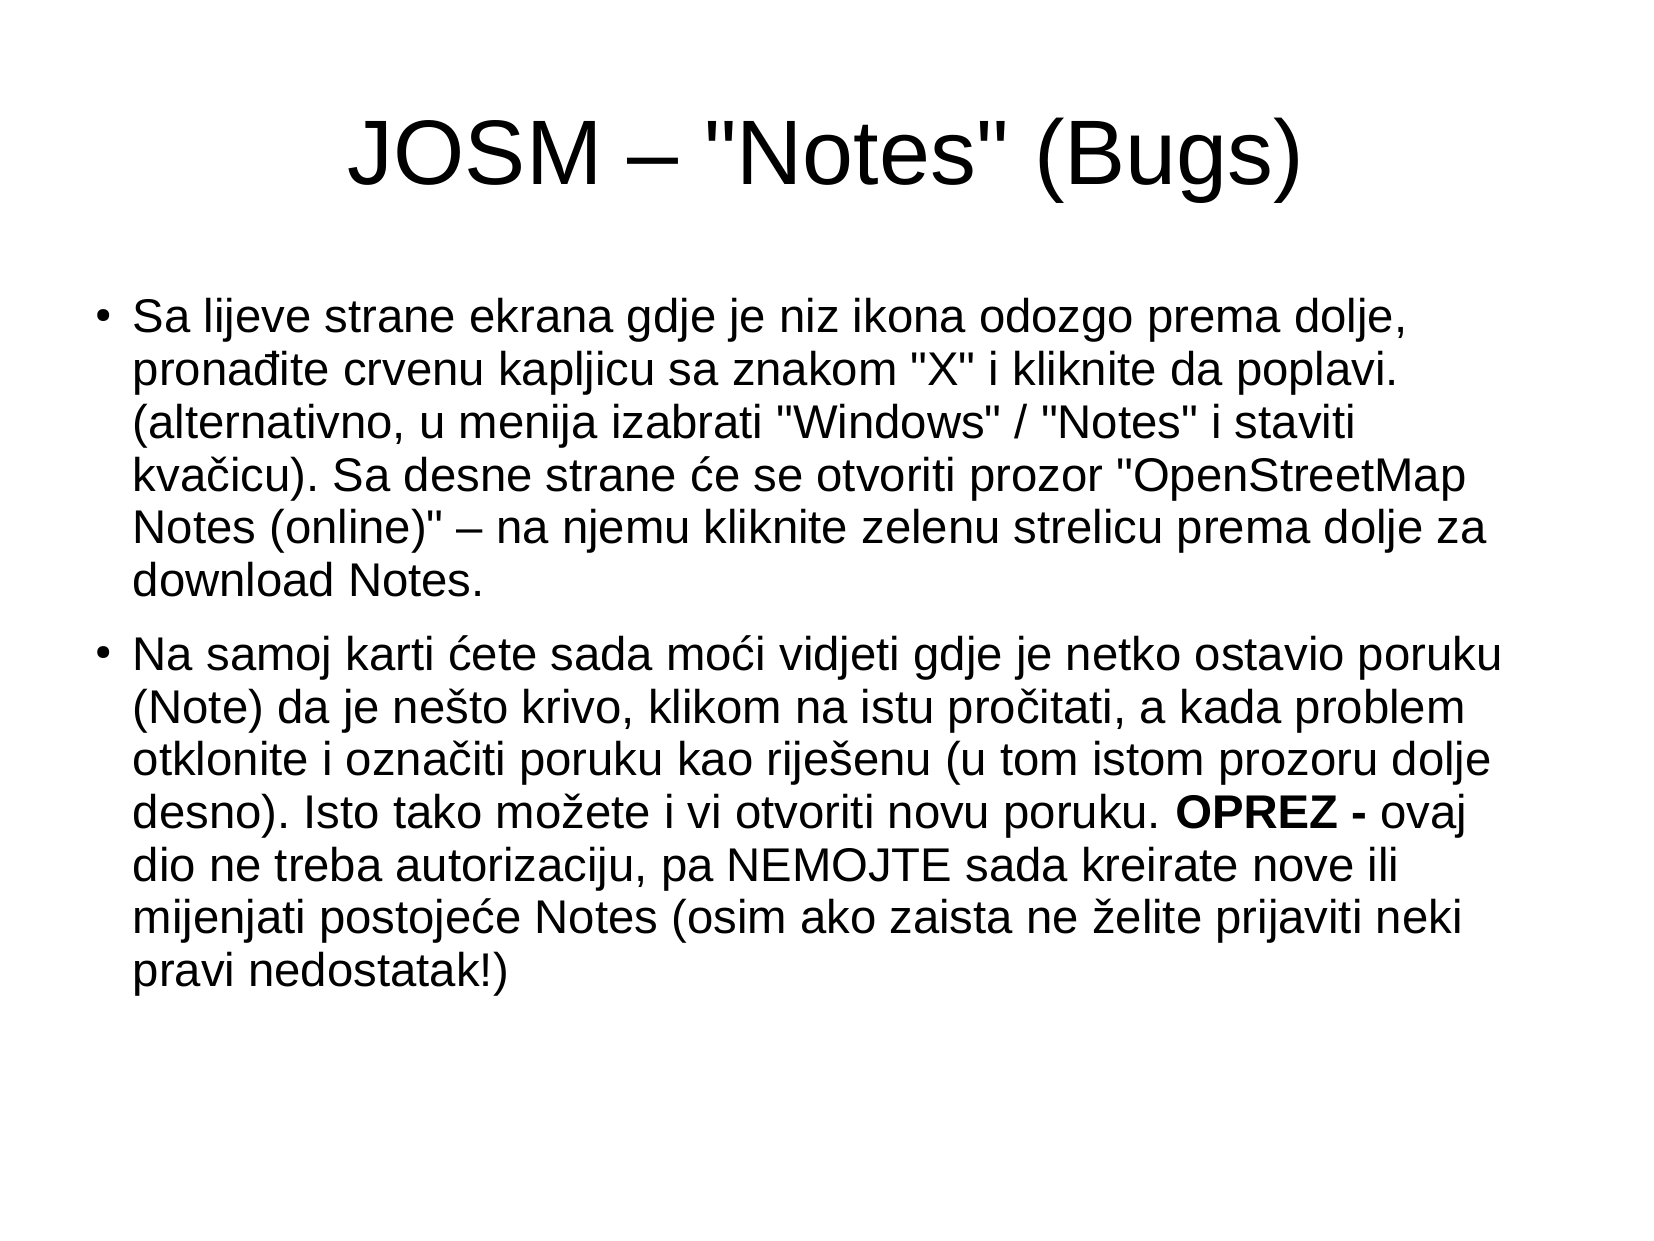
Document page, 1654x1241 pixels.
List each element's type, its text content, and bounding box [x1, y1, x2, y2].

list Sa lijeve strane ekrana gdje je niz ikona odozgo prema dolje, pronađite crvenu kapljicu sa znakom "X" i kliknite da poplavi. (alternativno, u menija izabrati "Windows" / "Notes" i staviti kvačicu). Sa desne strane će se otvoriti prozor "OpenStreetMap Notes (online)" – na njemu kliknite zelenu strelicu prema dolje za download Notes. Na samoj karti ćete sada moći vidjeti gdje je netko ostavio poruku (Note) da je nešto krivo, klikom na istu pročitati, a kada problem otklonite i označiti poruku kao riješenu (u tom istom prozoru dolje desno). Isto tako možete i vi otvoriti novu poruku. OPREZ - ovaj dio ne treba autorizaciju, pa NEMOJTE sada kreirate nove ili mijenjati postojeće Notes (osim ako zaista ne želite prijaviti neki pravi nedostatak!) [82, 290, 1538, 1010]
title JOSM – "Notes" (Bugs) [82, 49, 1571, 257]
